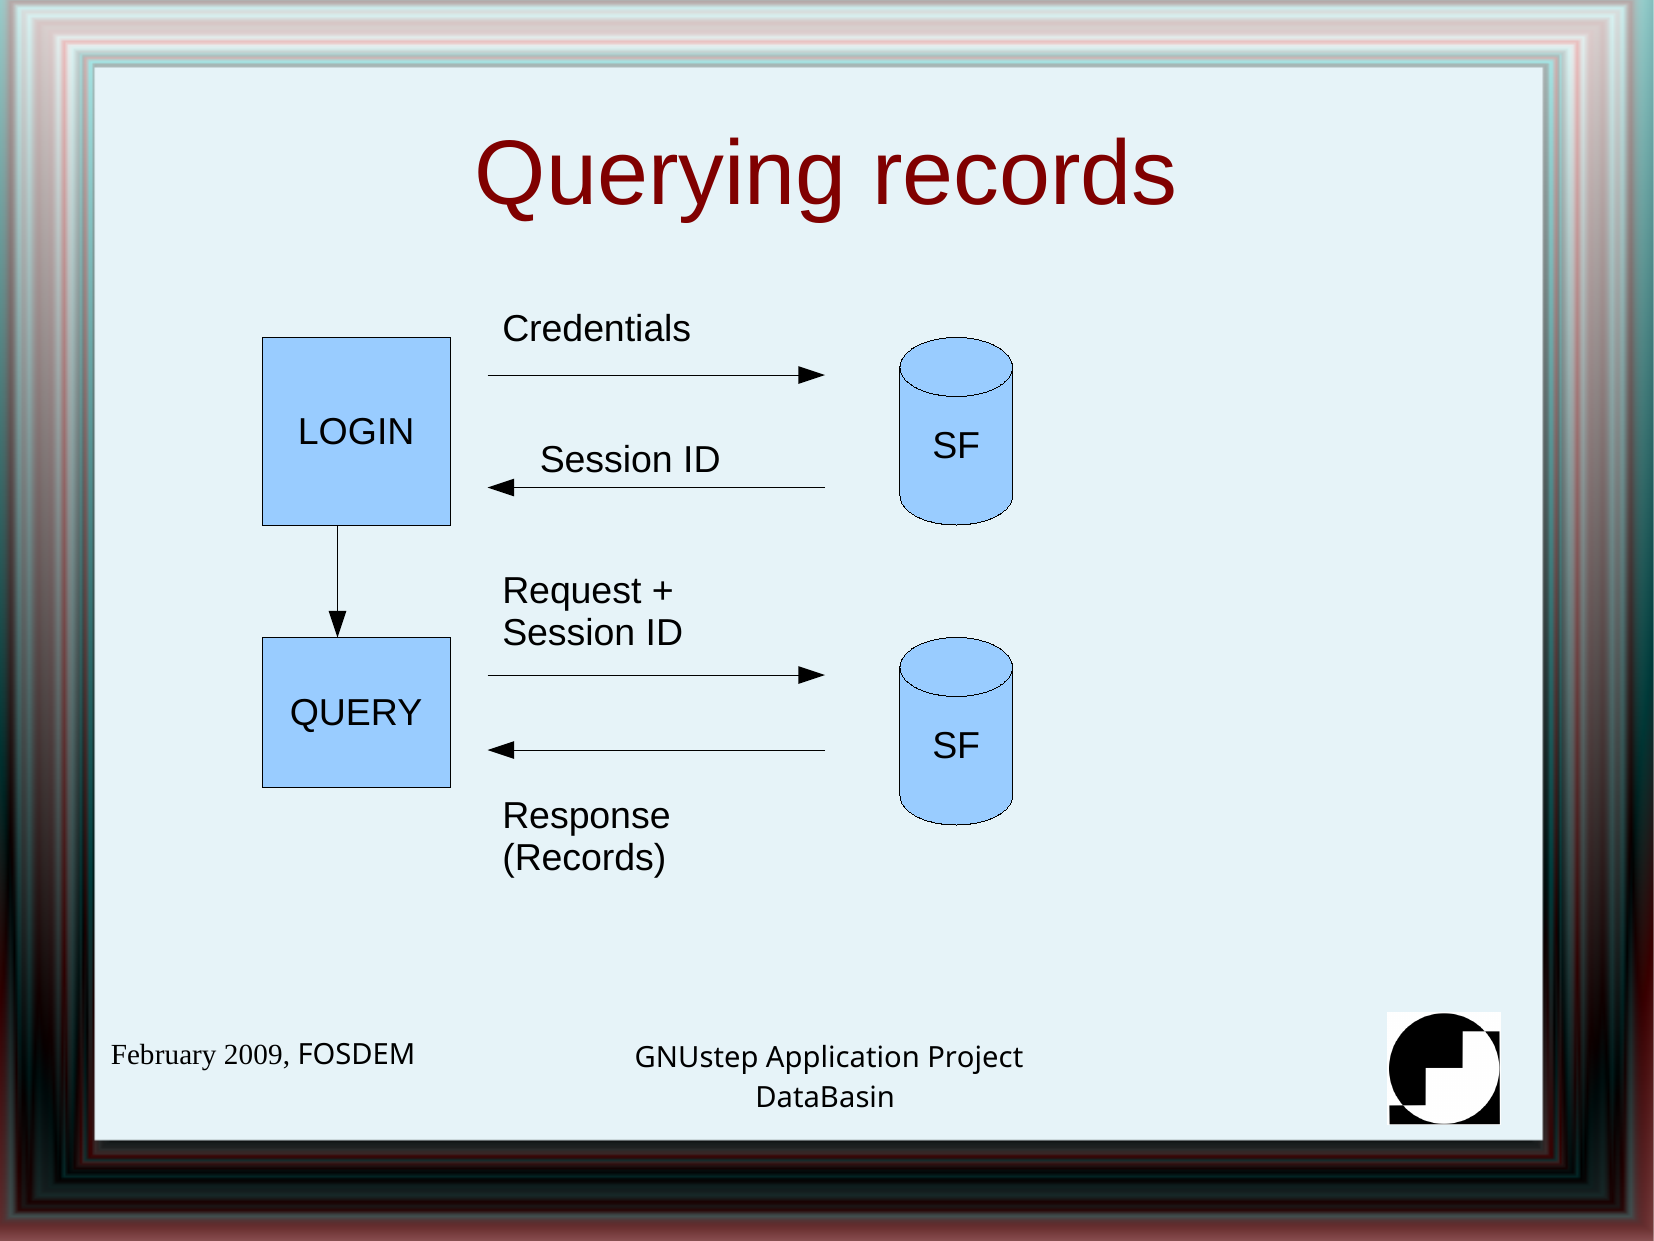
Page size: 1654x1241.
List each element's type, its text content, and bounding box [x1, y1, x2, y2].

text_box SF [899, 637, 1013, 826]
text_box QUERY [262, 637, 451, 788]
text_box SF [899, 337, 1013, 526]
text_box Credentials [487, 300, 788, 357]
text_box LOGIN [262, 337, 451, 526]
text_box Session ID [525, 430, 788, 488]
title Querying records [118, 95, 1536, 250]
text_box Request + Session ID [487, 562, 788, 662]
picture [0, 0, 1654, 1241]
text_box Response (Records) [487, 787, 826, 887]
